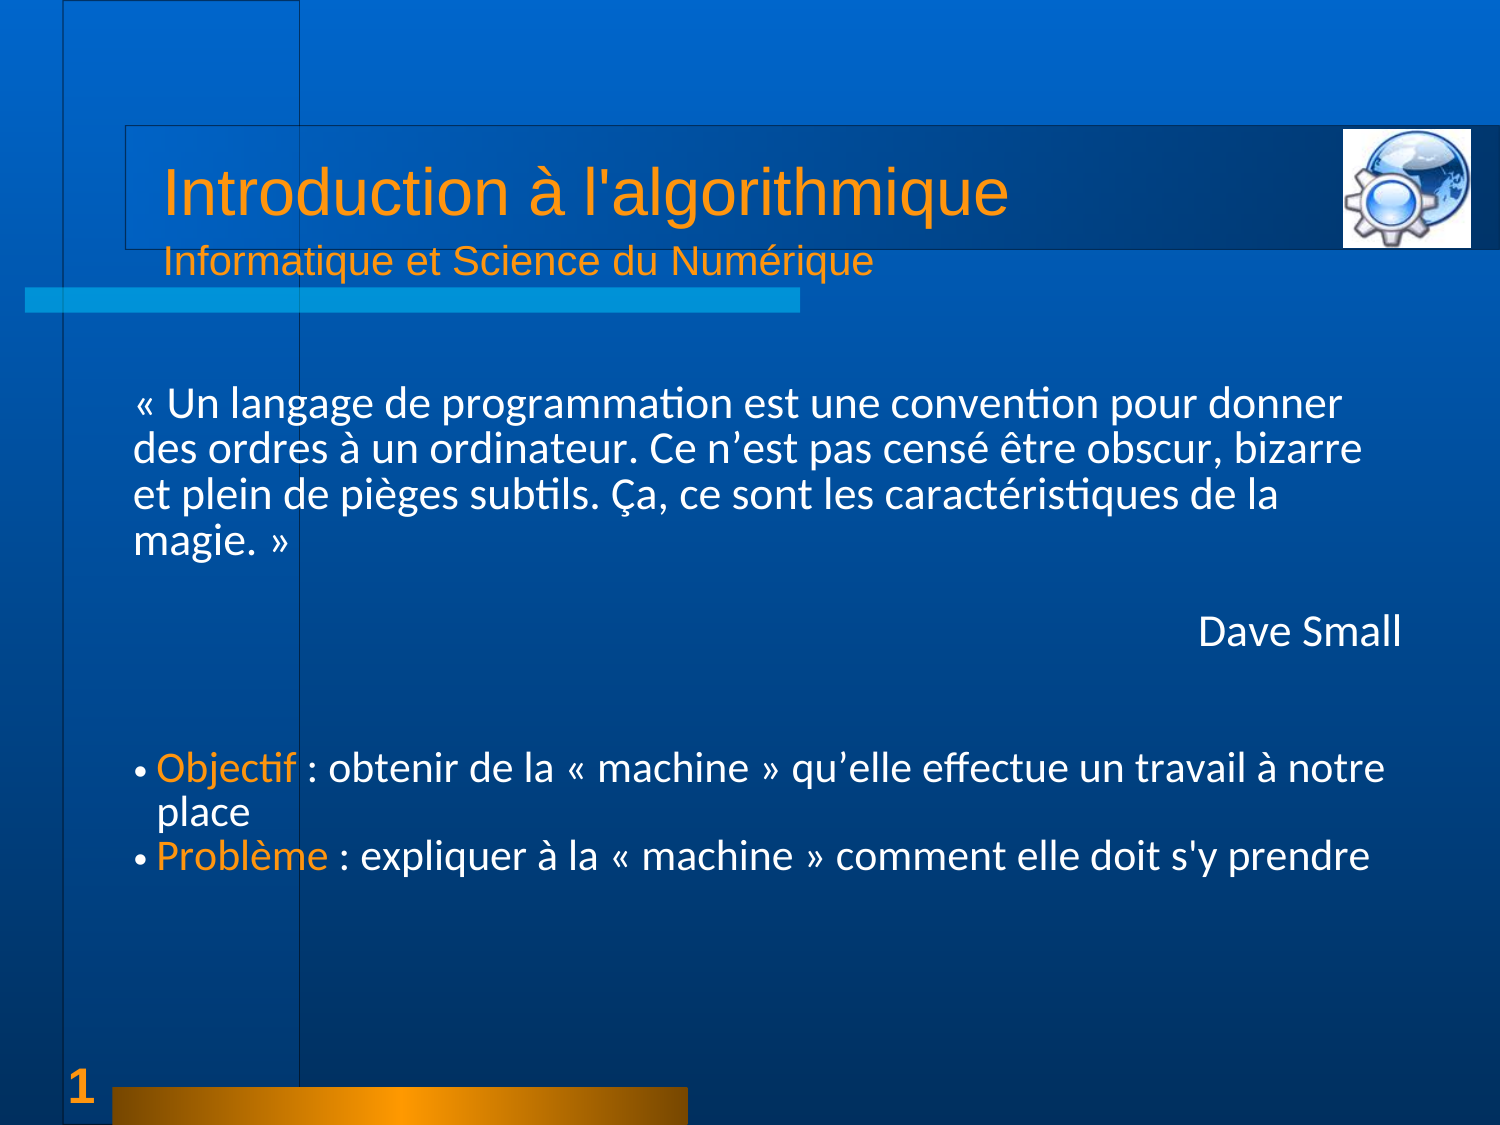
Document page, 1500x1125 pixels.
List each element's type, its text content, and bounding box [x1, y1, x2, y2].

text_box « Un langage de programmation est une convention pour donner des ordres à un ordinateur. Ce n’est pas censé être obscur, bizarre et plein de pièges subtils. Ça, ce sont les caractéristiques de la magie. » Dave Small Objectif : obtenir de la « machine » qu’elle effectue un travail à notre place Problème : expliquer à la « machine » comment elle doit s'y prendre [118, 330, 1418, 1008]
picture [1343, 129, 1471, 248]
